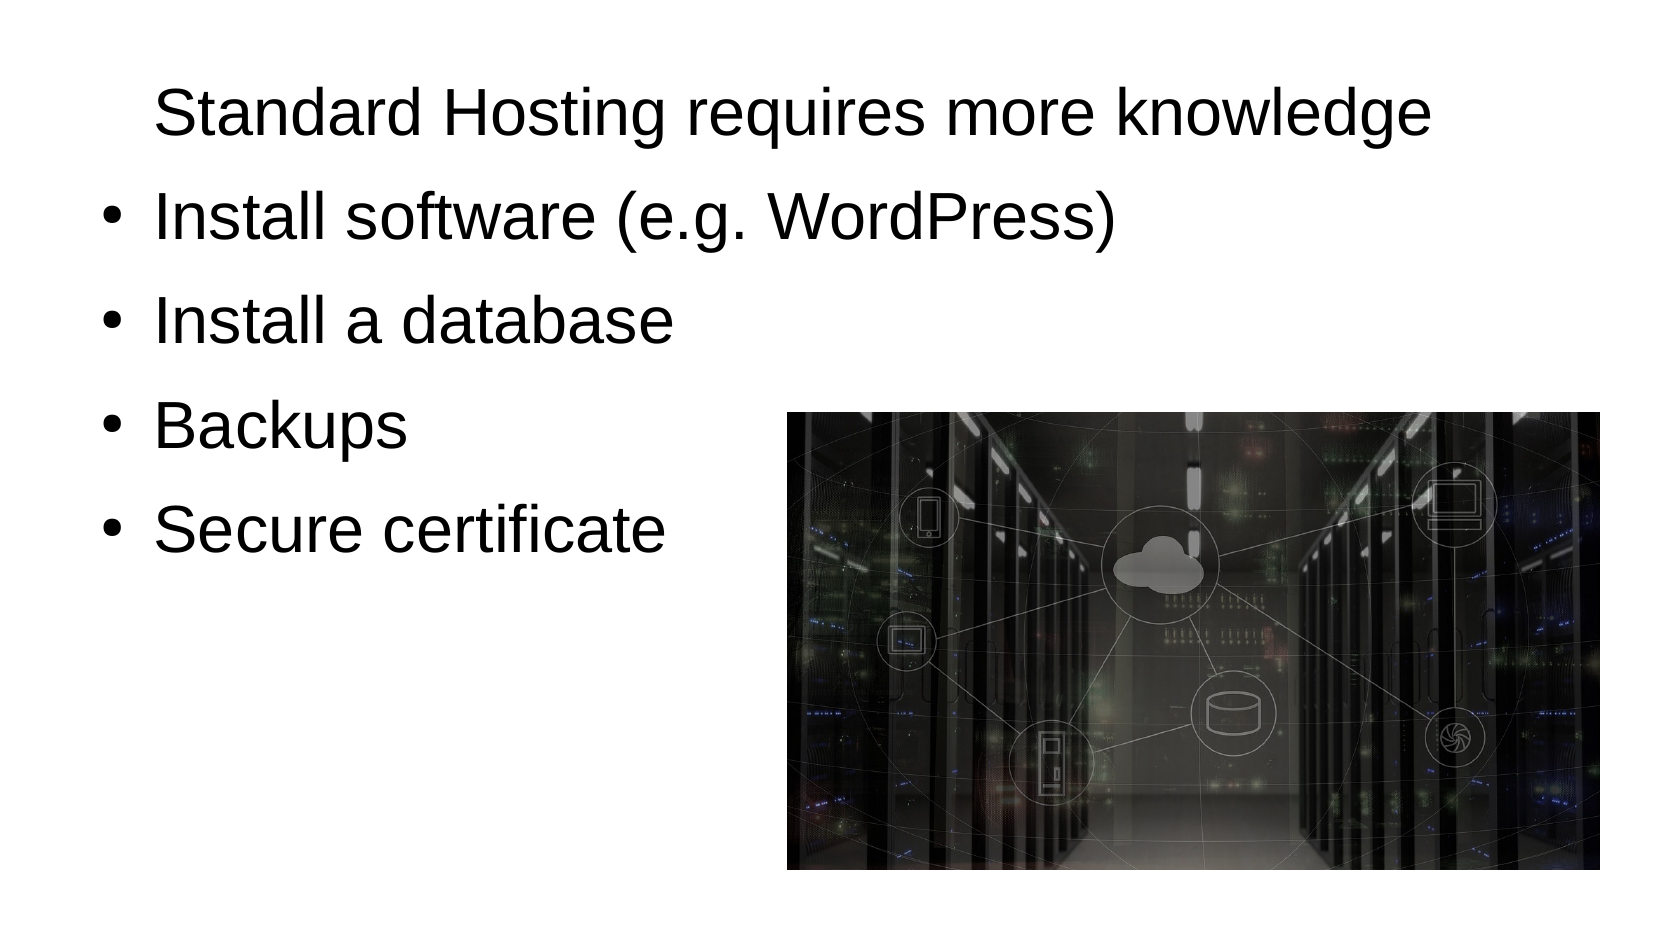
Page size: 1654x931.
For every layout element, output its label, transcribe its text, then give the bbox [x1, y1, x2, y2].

list Standard Hosting requires more knowledge Install software (e.g. WordPress) Install a database Backups Secure certificate [82, 75, 1571, 826]
picture [787, 412, 1600, 870]
